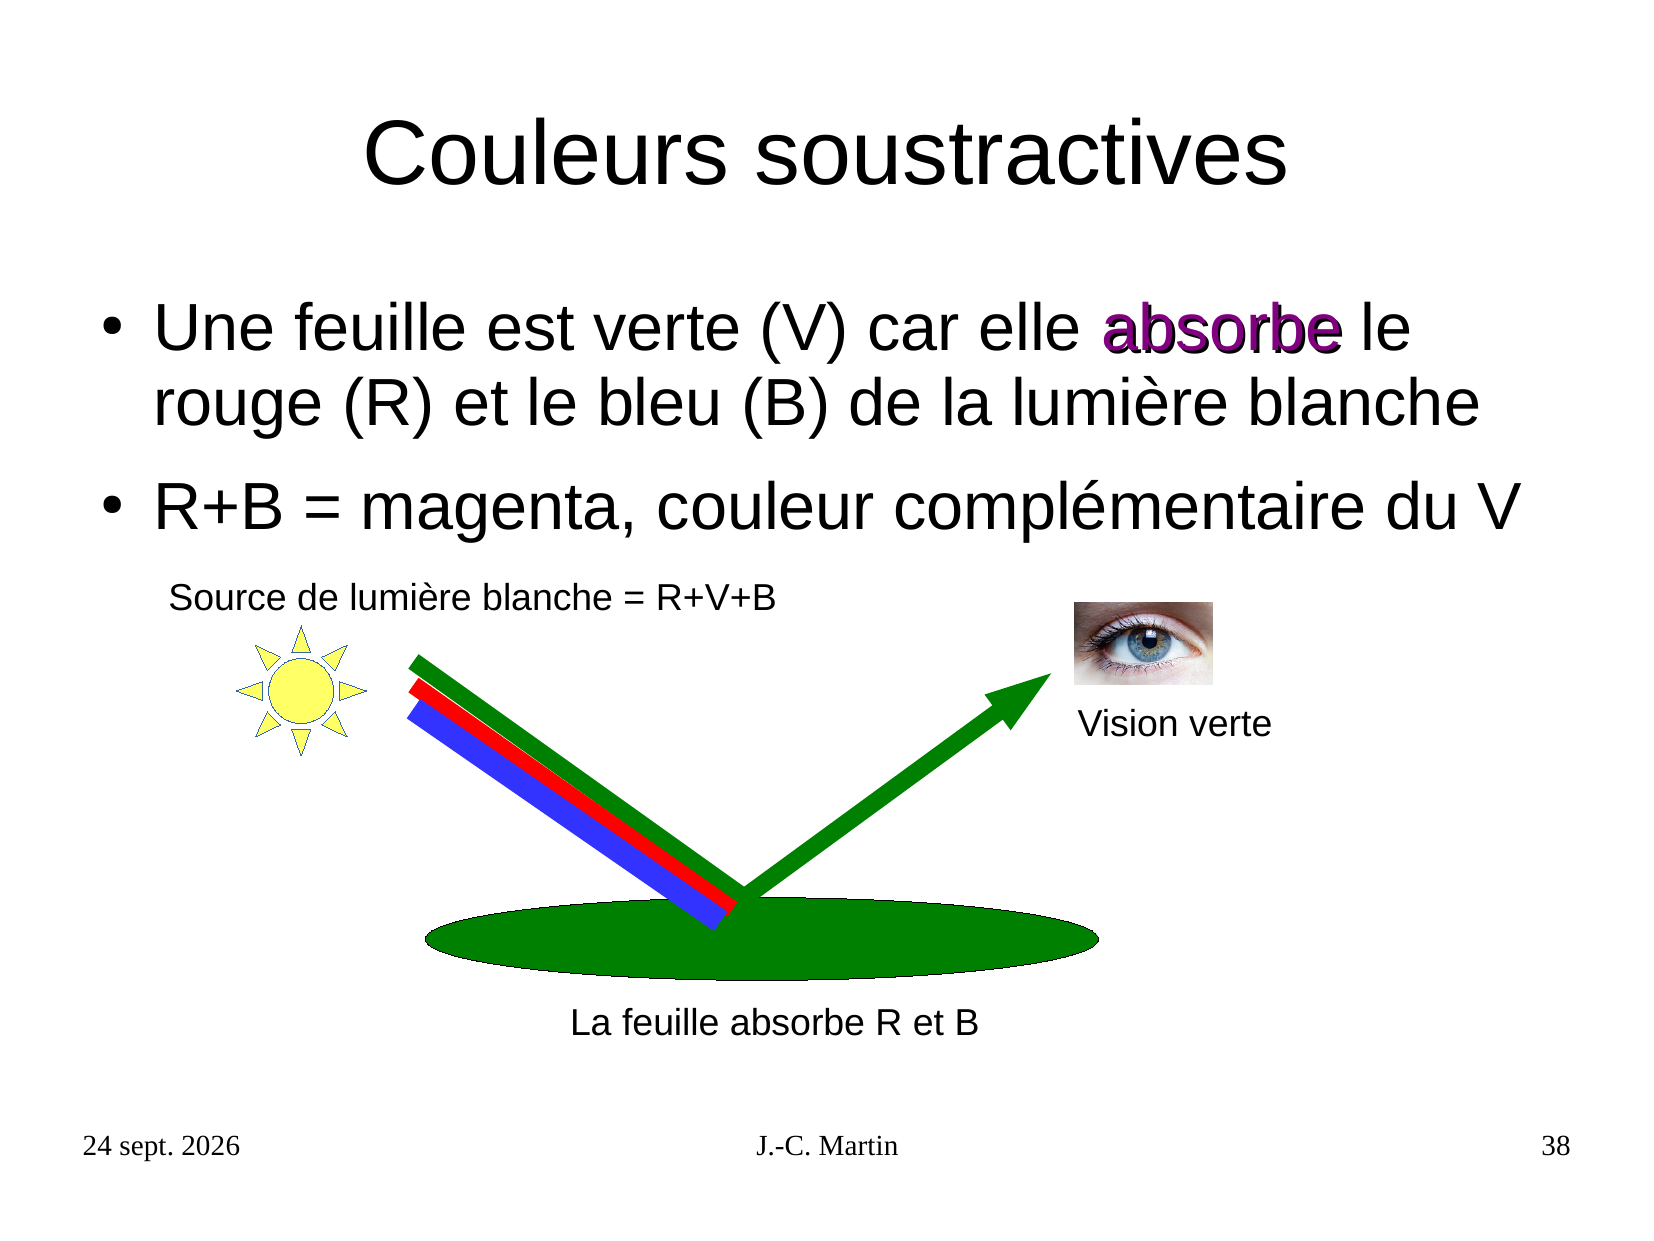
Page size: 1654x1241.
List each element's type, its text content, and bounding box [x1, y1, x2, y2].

text_box [255, 645, 281, 671]
text_box La feuille absorbe R et B [555, 994, 995, 1052]
text_box [255, 711, 281, 737]
list Une feuille est verte (V) car elle absorbe le rouge (R) et le bleu (B) de la lumière blanche R+B = magenta, couleur complémentaire du V [82, 290, 1538, 1010]
text_box [321, 711, 348, 737]
text_box [425, 897, 1099, 981]
text_box [268, 658, 334, 724]
text_box [291, 729, 311, 756]
text_box Vision verte [1062, 694, 1288, 752]
text_box Source de lumière blanche = R+V+B [153, 569, 792, 626]
text_box [339, 681, 367, 701]
title Couleurs soustractives [82, 49, 1571, 257]
text_box [236, 681, 263, 701]
text_box [291, 625, 311, 653]
picture [1074, 602, 1213, 685]
text_box [321, 645, 348, 671]
